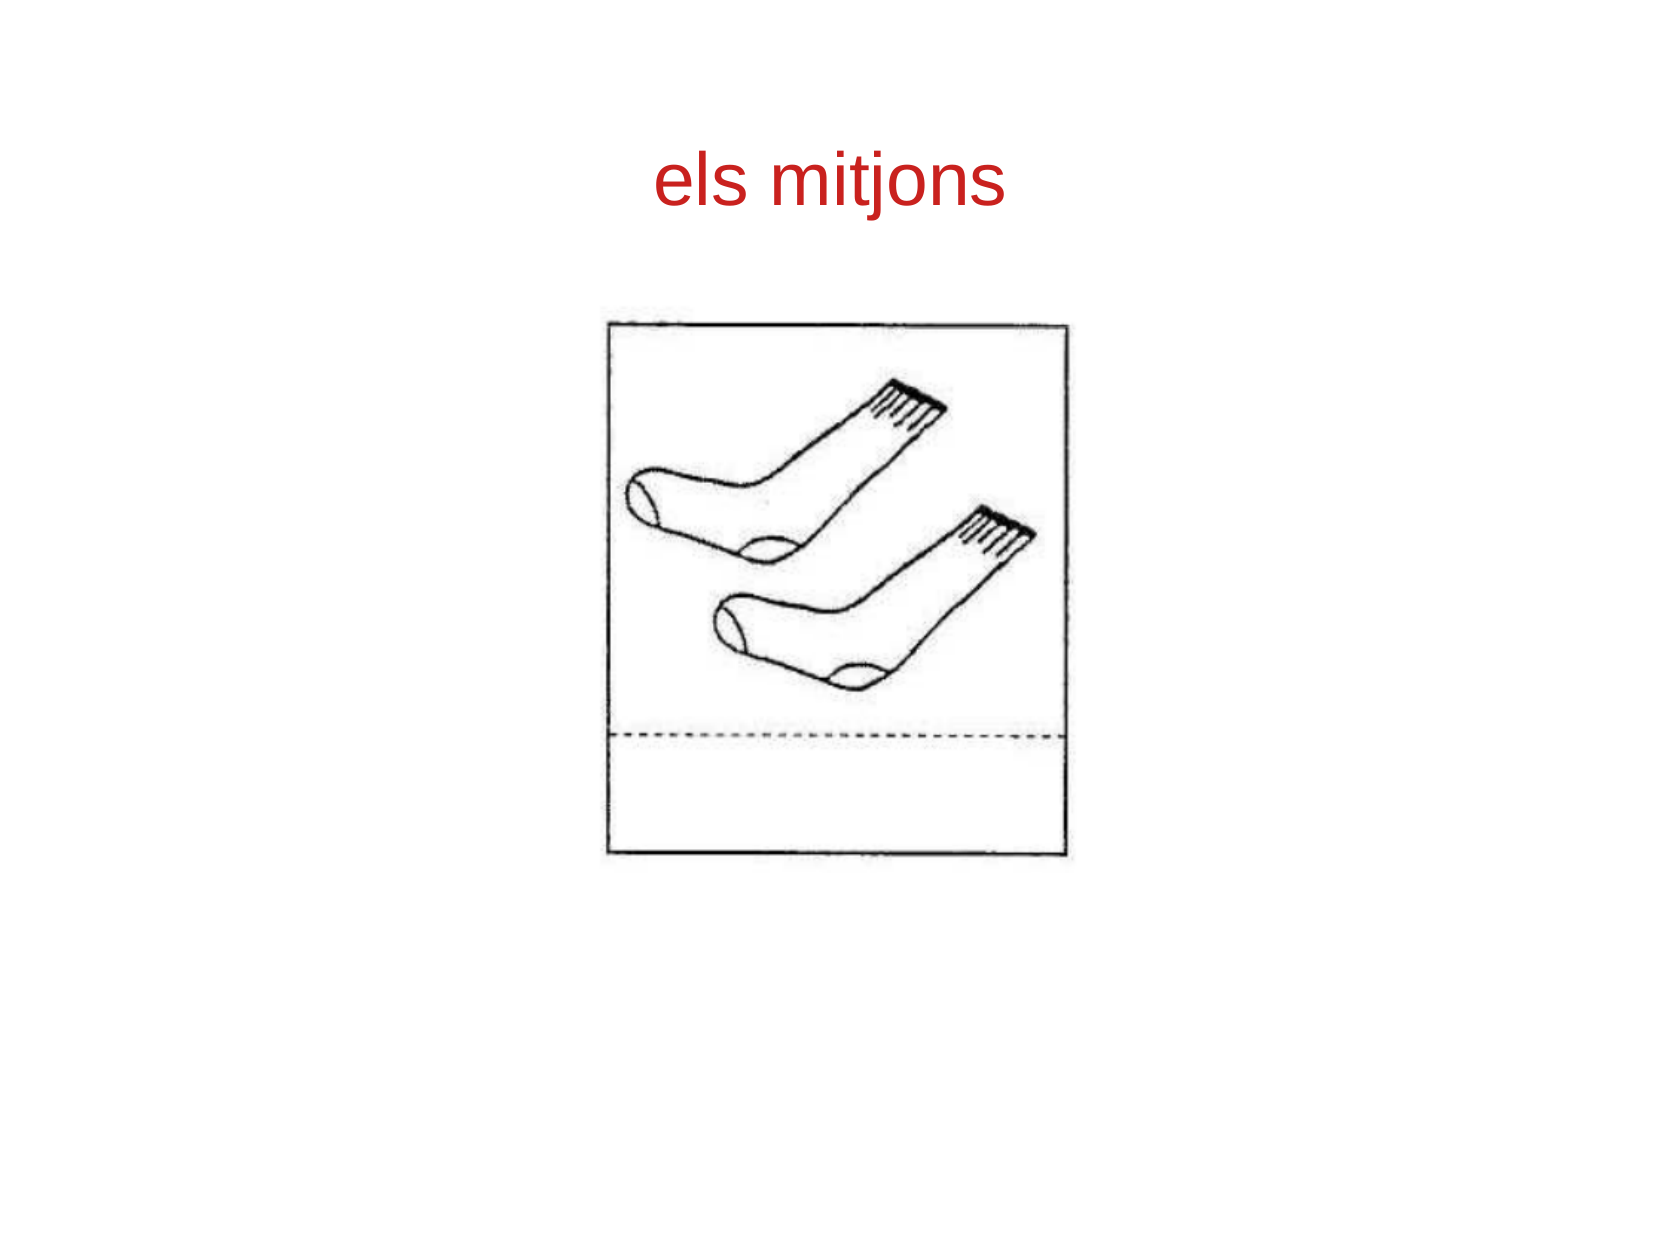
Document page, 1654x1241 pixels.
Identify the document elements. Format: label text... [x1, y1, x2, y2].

text_box els mitjons [289, 94, 1371, 257]
picture [581, 291, 1094, 873]
